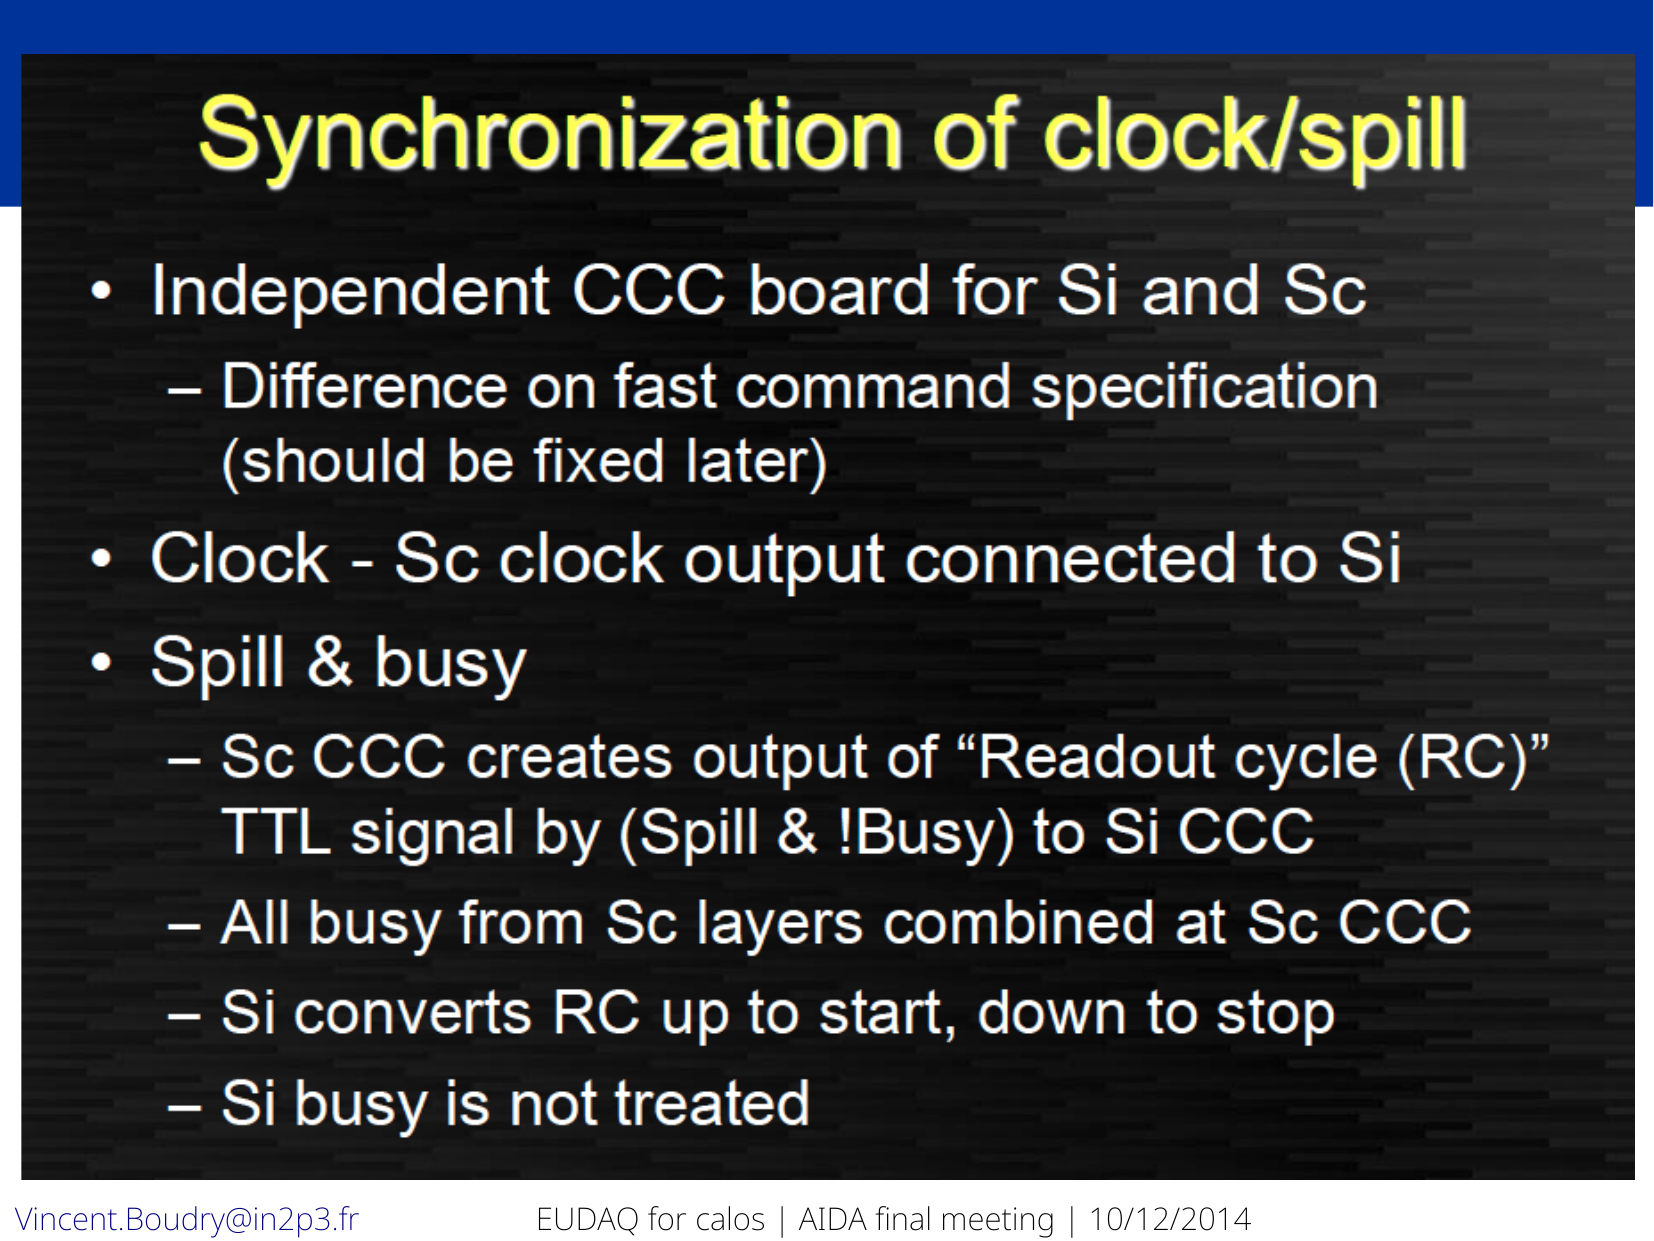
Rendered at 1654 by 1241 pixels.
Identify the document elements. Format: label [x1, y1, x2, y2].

picture [21, 54, 1635, 1180]
